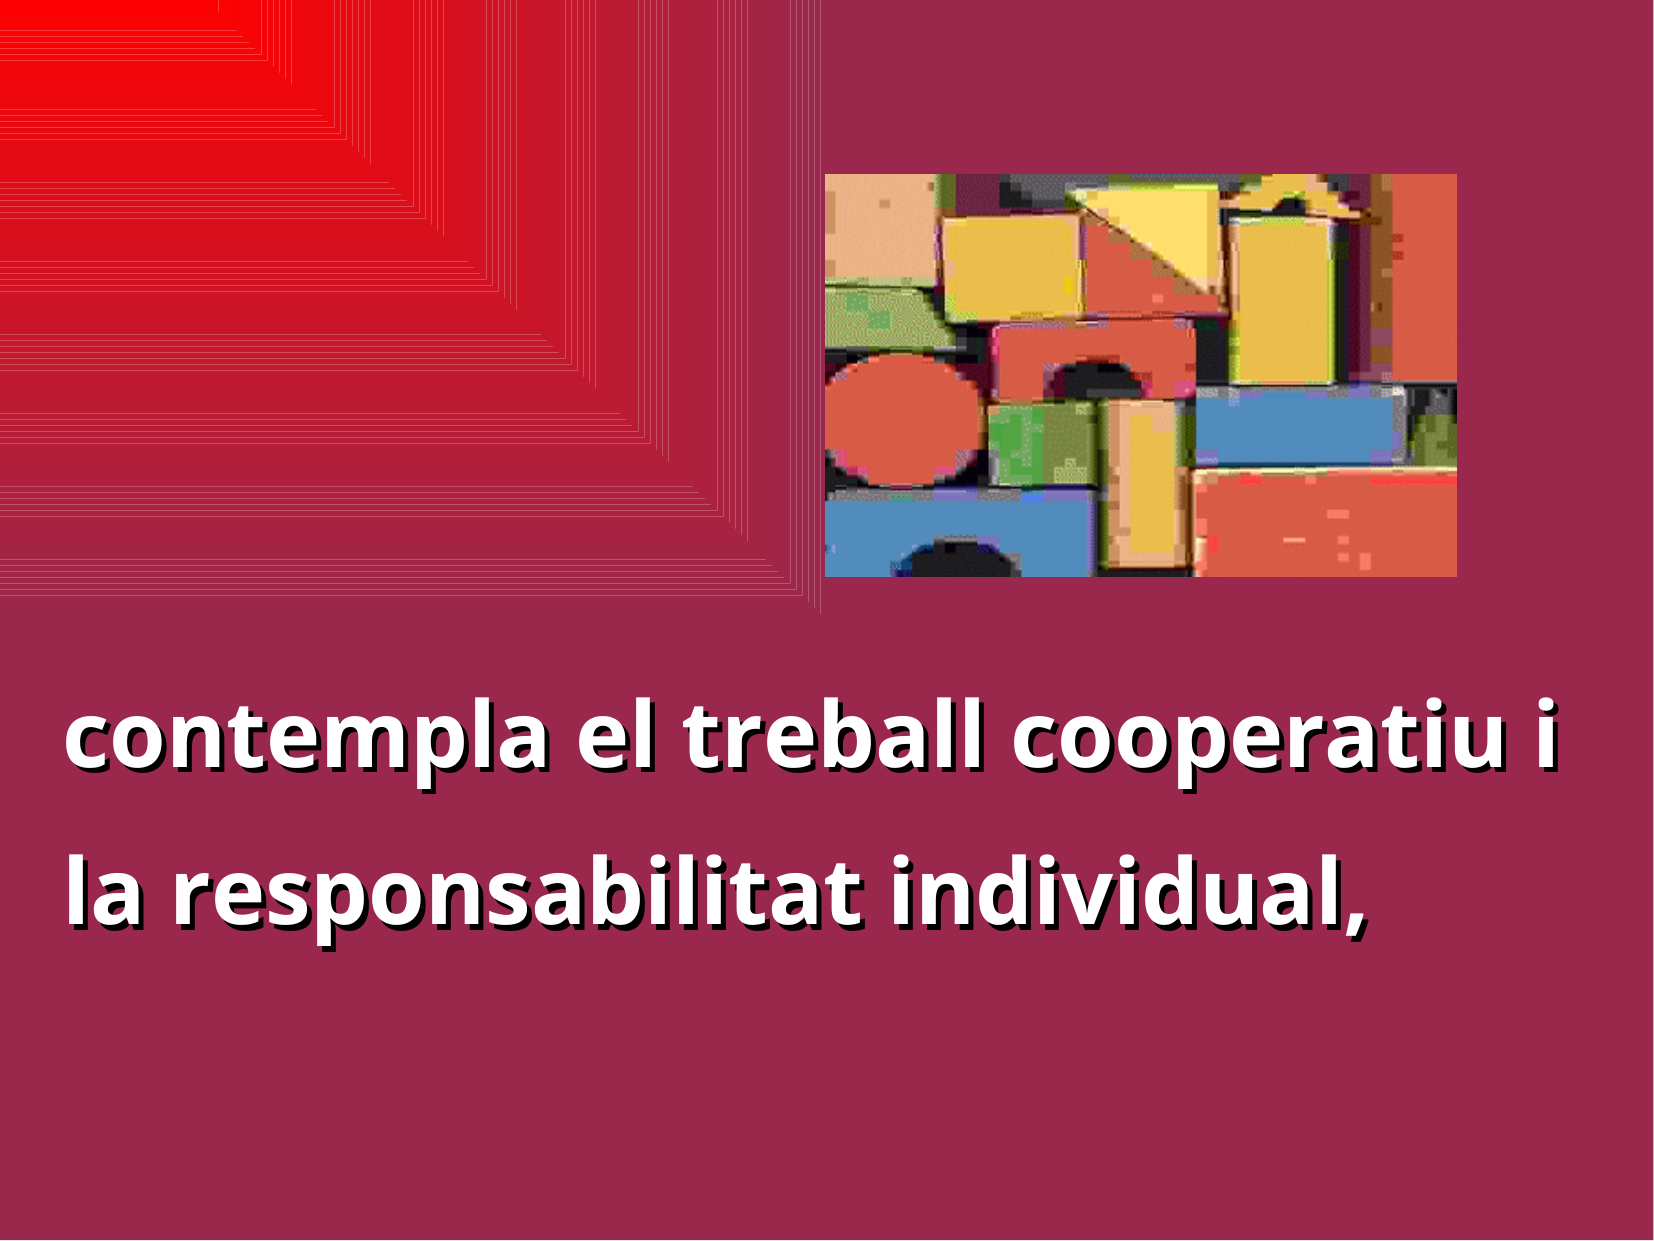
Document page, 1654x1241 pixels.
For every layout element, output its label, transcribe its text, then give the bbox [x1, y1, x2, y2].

text_box contempla el treball cooperatiu i la responsabilitat individual, [62, 674, 1626, 953]
picture [825, 174, 1457, 577]
